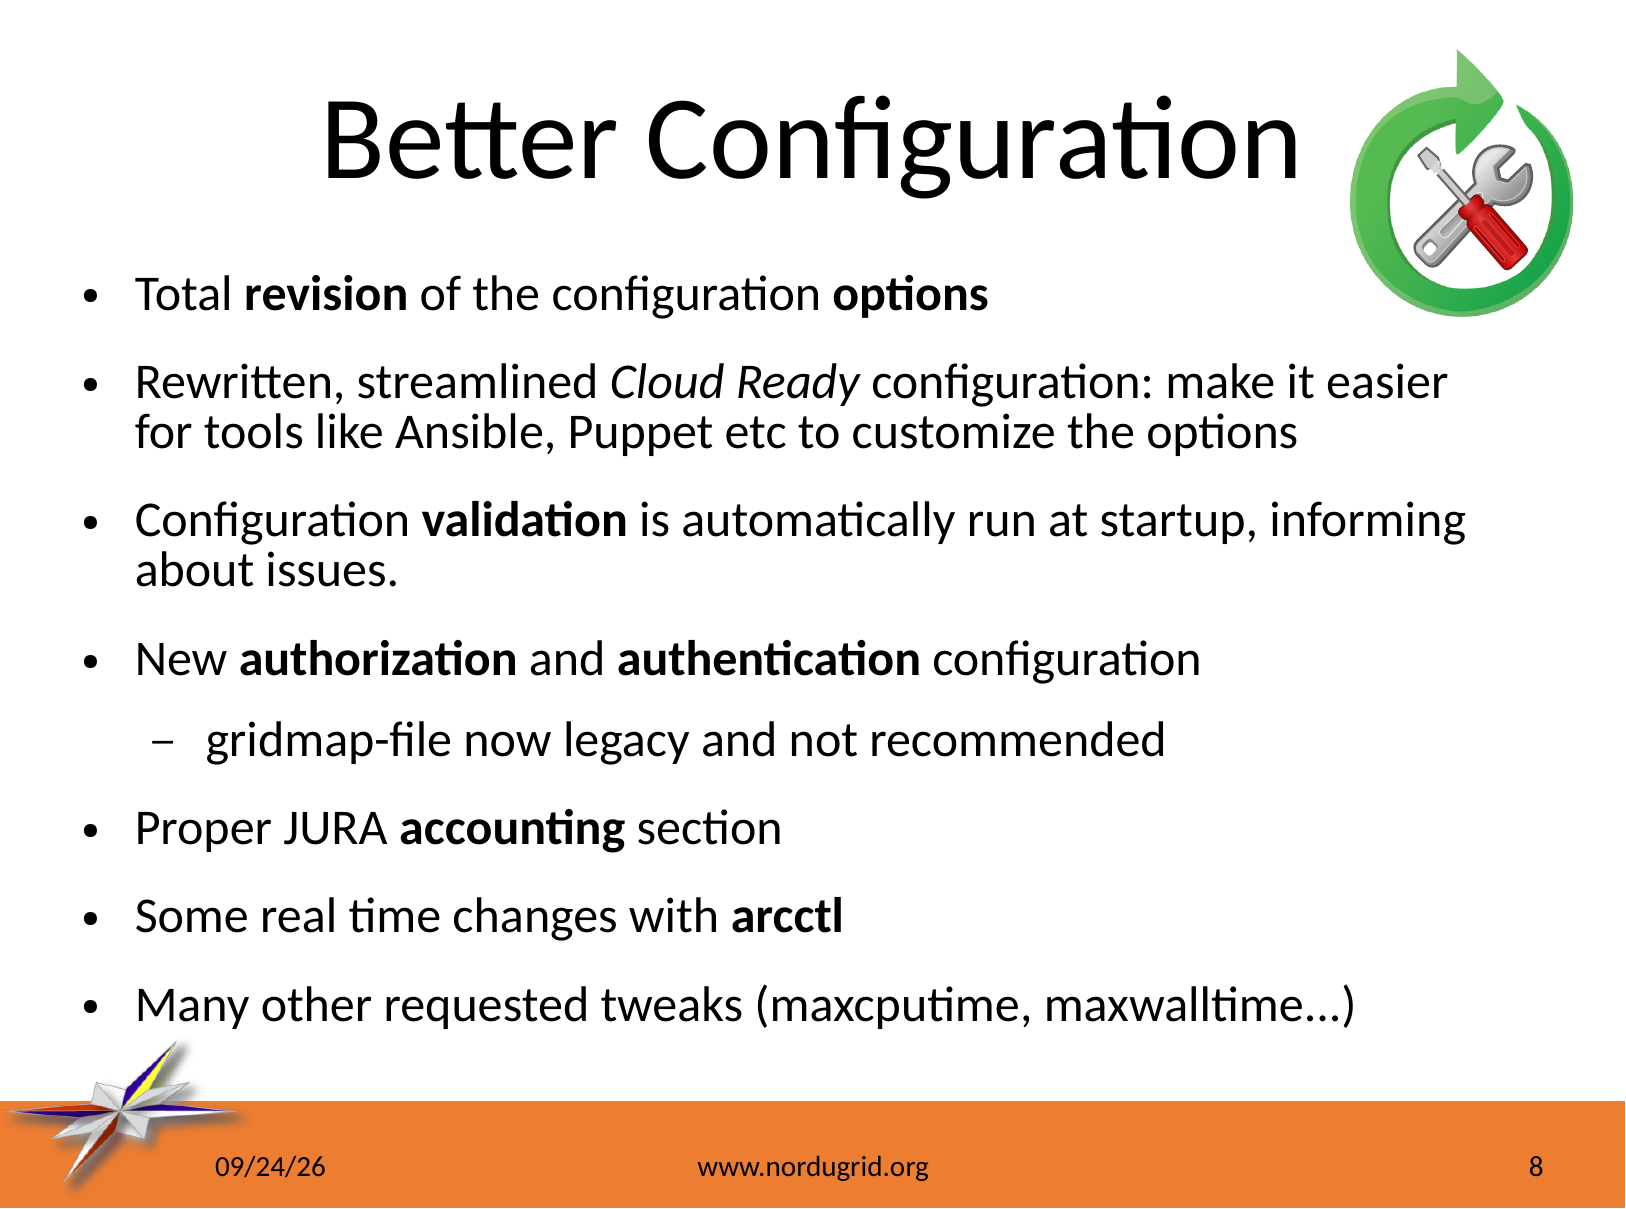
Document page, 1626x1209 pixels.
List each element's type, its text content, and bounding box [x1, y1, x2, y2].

picture [0, 1032, 258, 1203]
title Better Configuration [81, 48, 1544, 250]
list Total revision of the configuration options Rewritten, streamlined Cloud Ready configuration: make it easier for tools like Ansible, Puppet etc to customize the options Configuration validation is automatically run at startup, informing about issues. New authorization and authentication configuration gridmap-file now legacy and not recommended Proper JURA accounting section Some real time changes with arcctl Many other requested tweaks (maxcputime, maxwalltime...) [63, 272, 1513, 1068]
picture [1349, 50, 1574, 318]
